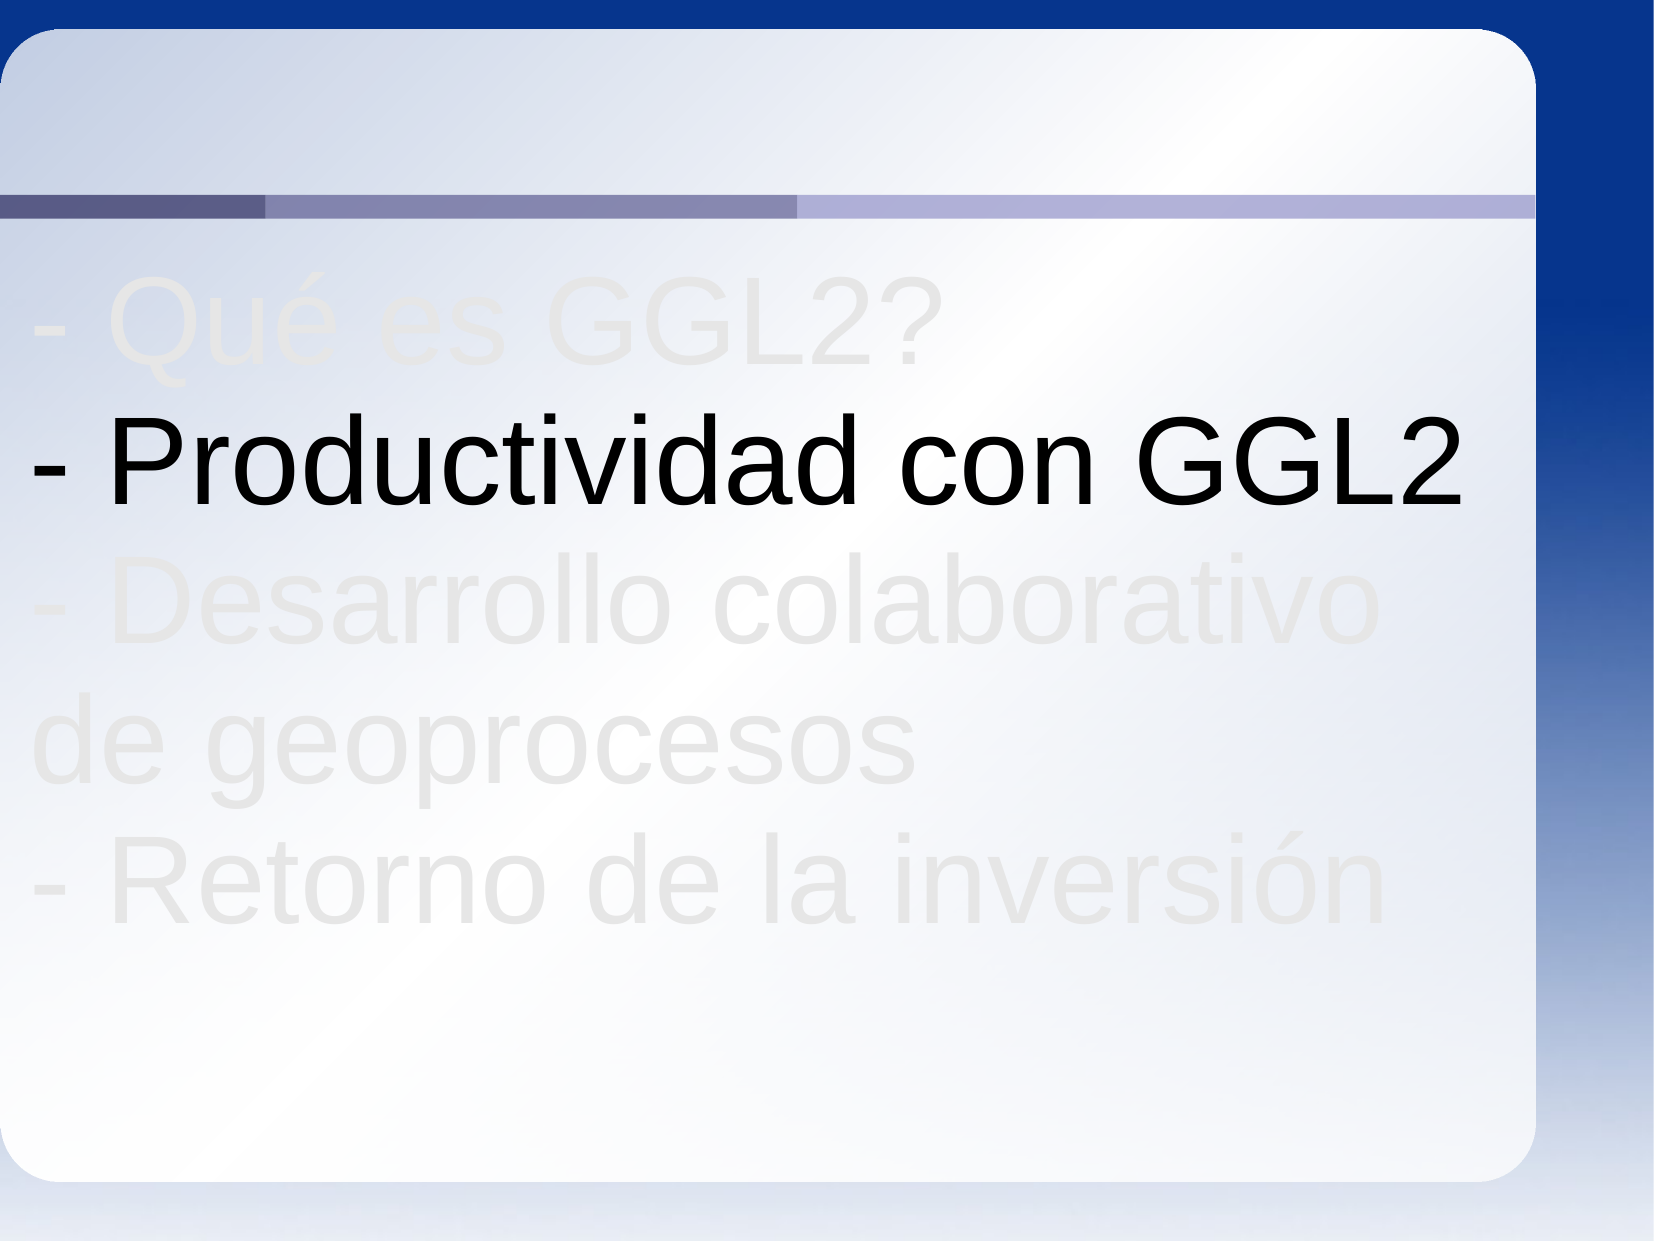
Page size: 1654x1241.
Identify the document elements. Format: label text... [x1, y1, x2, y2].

picture [0, 0, 1654, 1241]
subtitle - Qué es GGL2? - Productividad con GGL2 - Desarrollo colaborativo de geoprocesos - Retorno de la inversión [29, 49, 1506, 1152]
